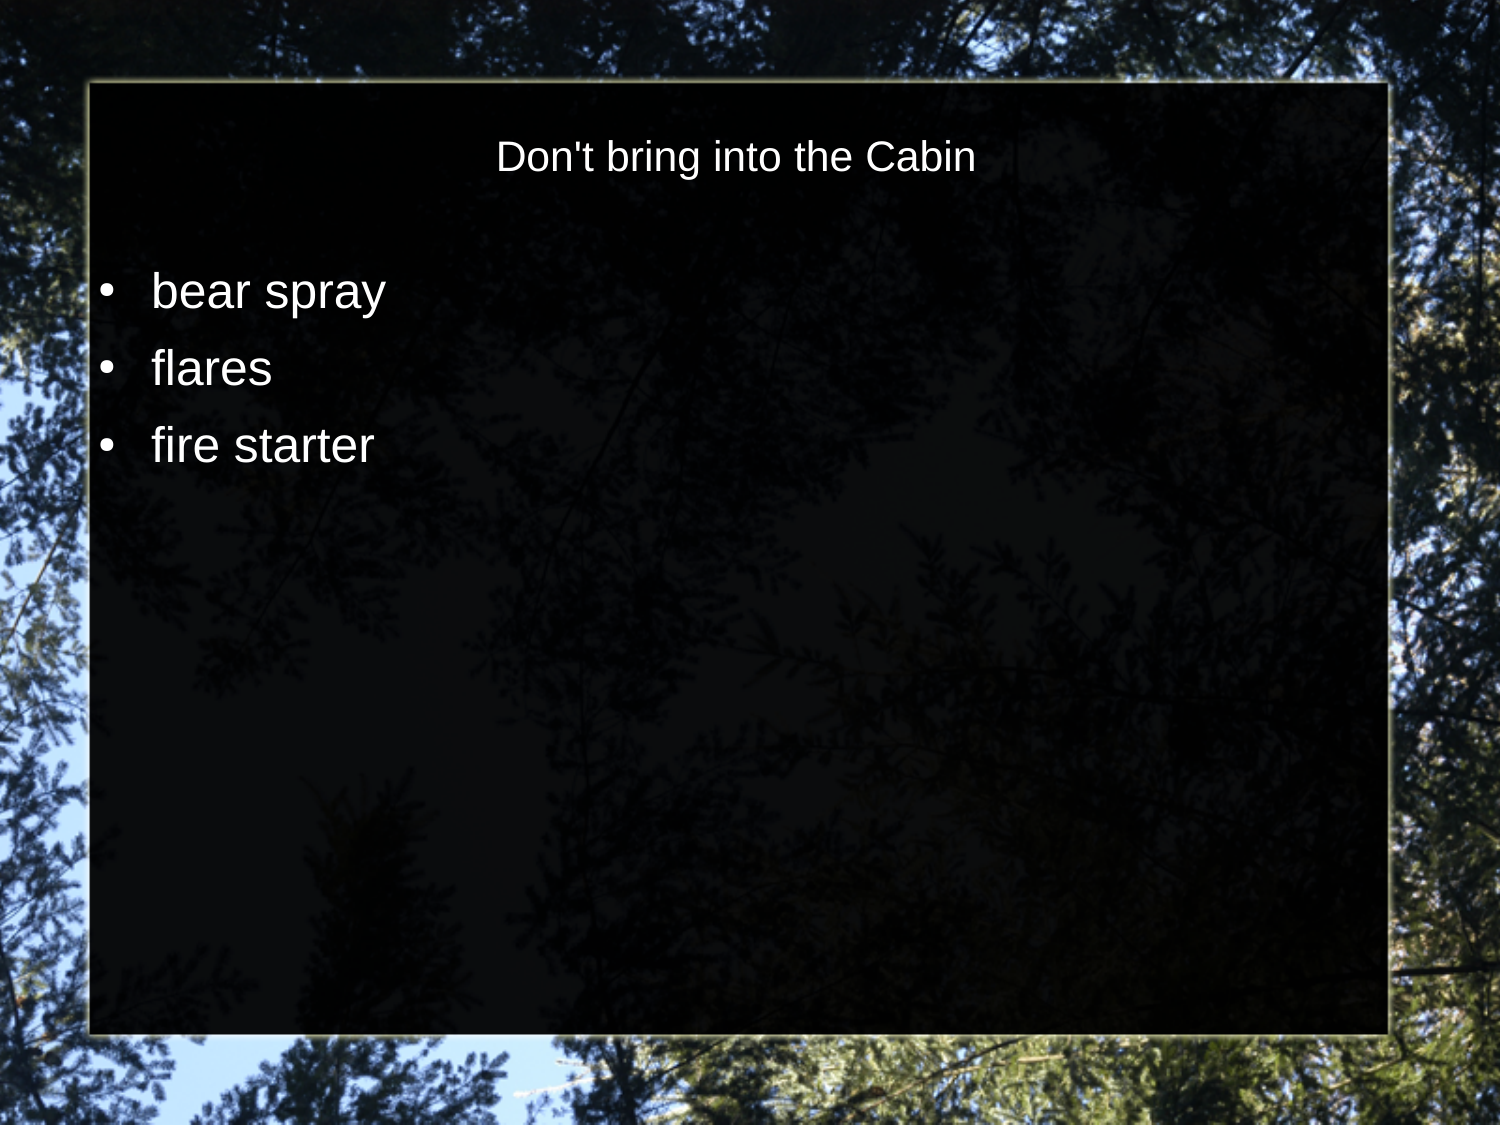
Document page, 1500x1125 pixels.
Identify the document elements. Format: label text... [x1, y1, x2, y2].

list bear spray flares fire starter [80, 263, 1393, 916]
picture [0, 0, 1500, 1125]
title Don't bring into the Cabin [80, 80, 1393, 233]
